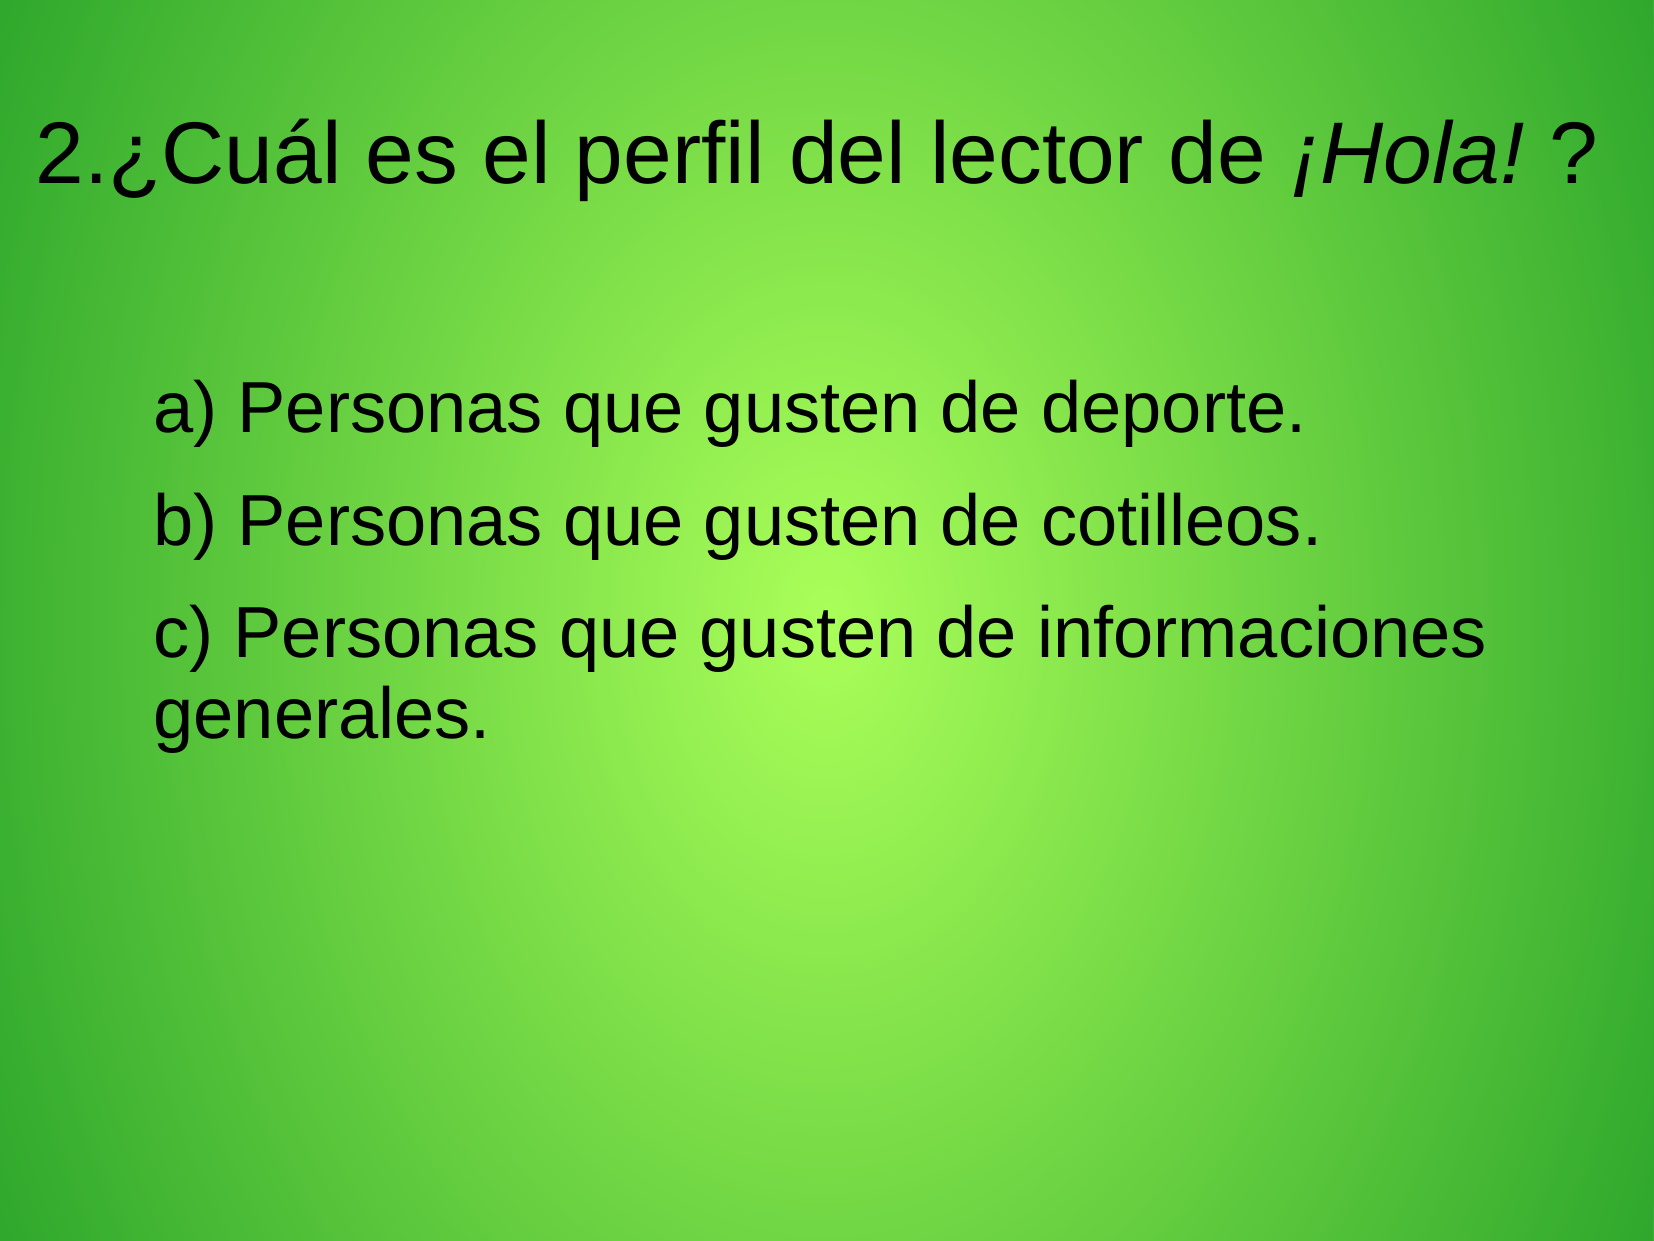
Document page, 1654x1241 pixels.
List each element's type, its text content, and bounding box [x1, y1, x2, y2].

list a) Personas que gusten de deporte. b) Personas que gusten de cotilleos. c) Personas que gusten de informaciones generales. [82, 367, 1571, 1087]
title 2.¿Cuál es el perfil del lector de ¡Hola! ? [35, 49, 1630, 257]
